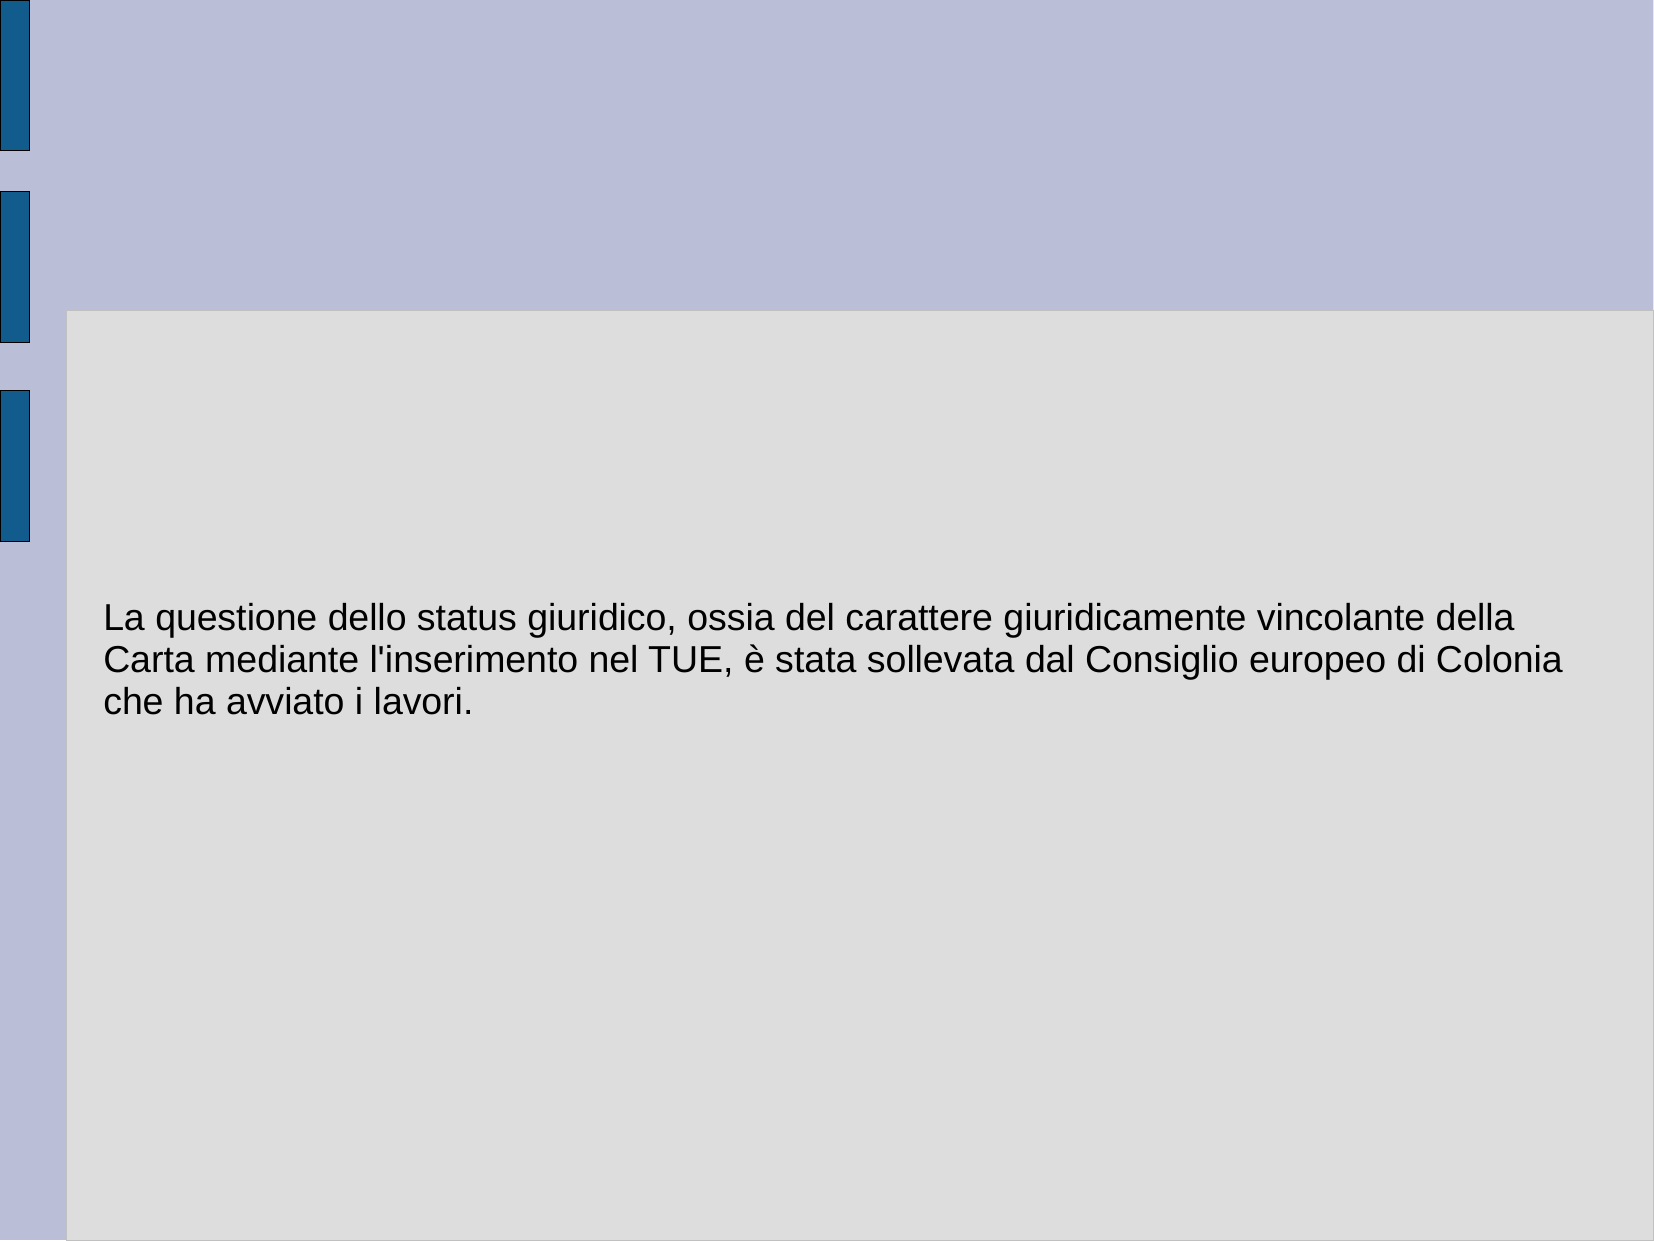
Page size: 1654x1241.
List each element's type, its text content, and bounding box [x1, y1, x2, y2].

text_box La questione dello status giuridico, ossia del carattere giuridicamente vincolante della Carta mediante l'inserimento nel TUE, è stata sollevata dal Consiglio europeo di Colonia che ha avviato i lavori. [88, 589, 1595, 731]
